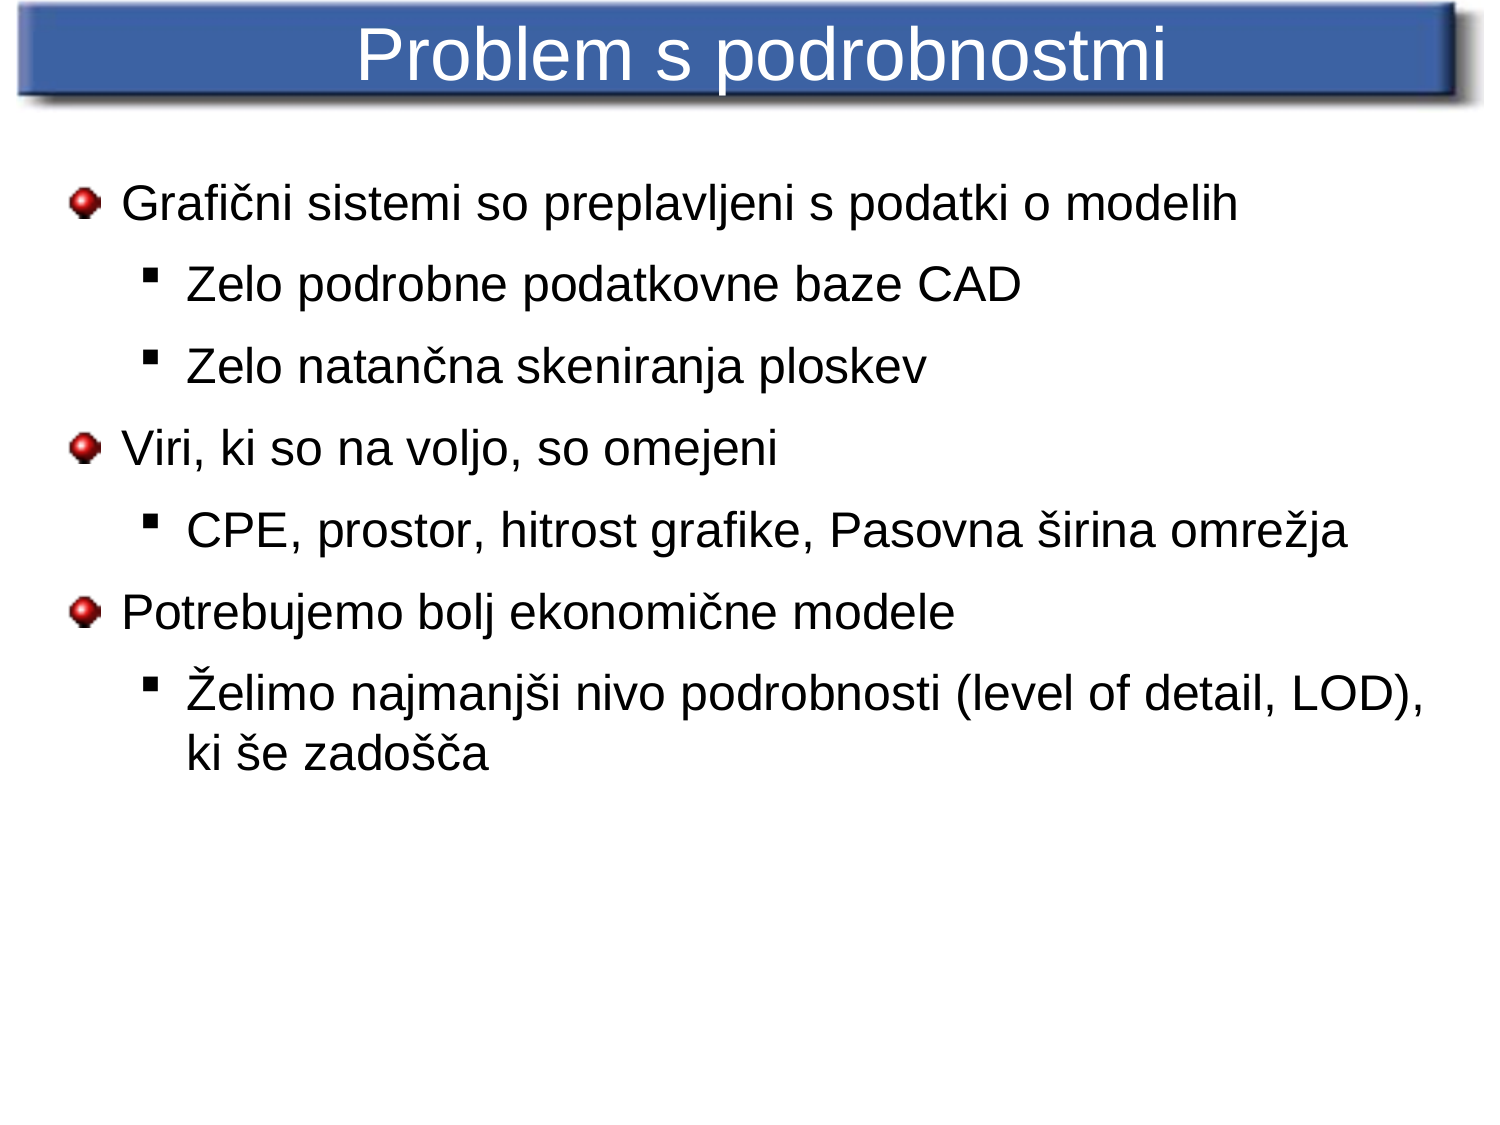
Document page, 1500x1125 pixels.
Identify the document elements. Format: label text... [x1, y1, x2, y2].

picture [16, 0, 1484, 113]
title Problem s podrobnostmi [24, 0, 1500, 103]
list Grafični sistemi so preplavljeni s podatki o modelih Zelo podrobne podatkovne baze CAD Zelo natančna skeniranja ploskev Viri, ki so na voljo, so omejeni CPE, prostor, hitrost grafike, Pasovna širina omrežja Potrebujemo bolj ekonomične modele Želimo najmanjši nivo podrobnosti (level of detail, LOD), ki še zadošča [50, 162, 1463, 1088]
